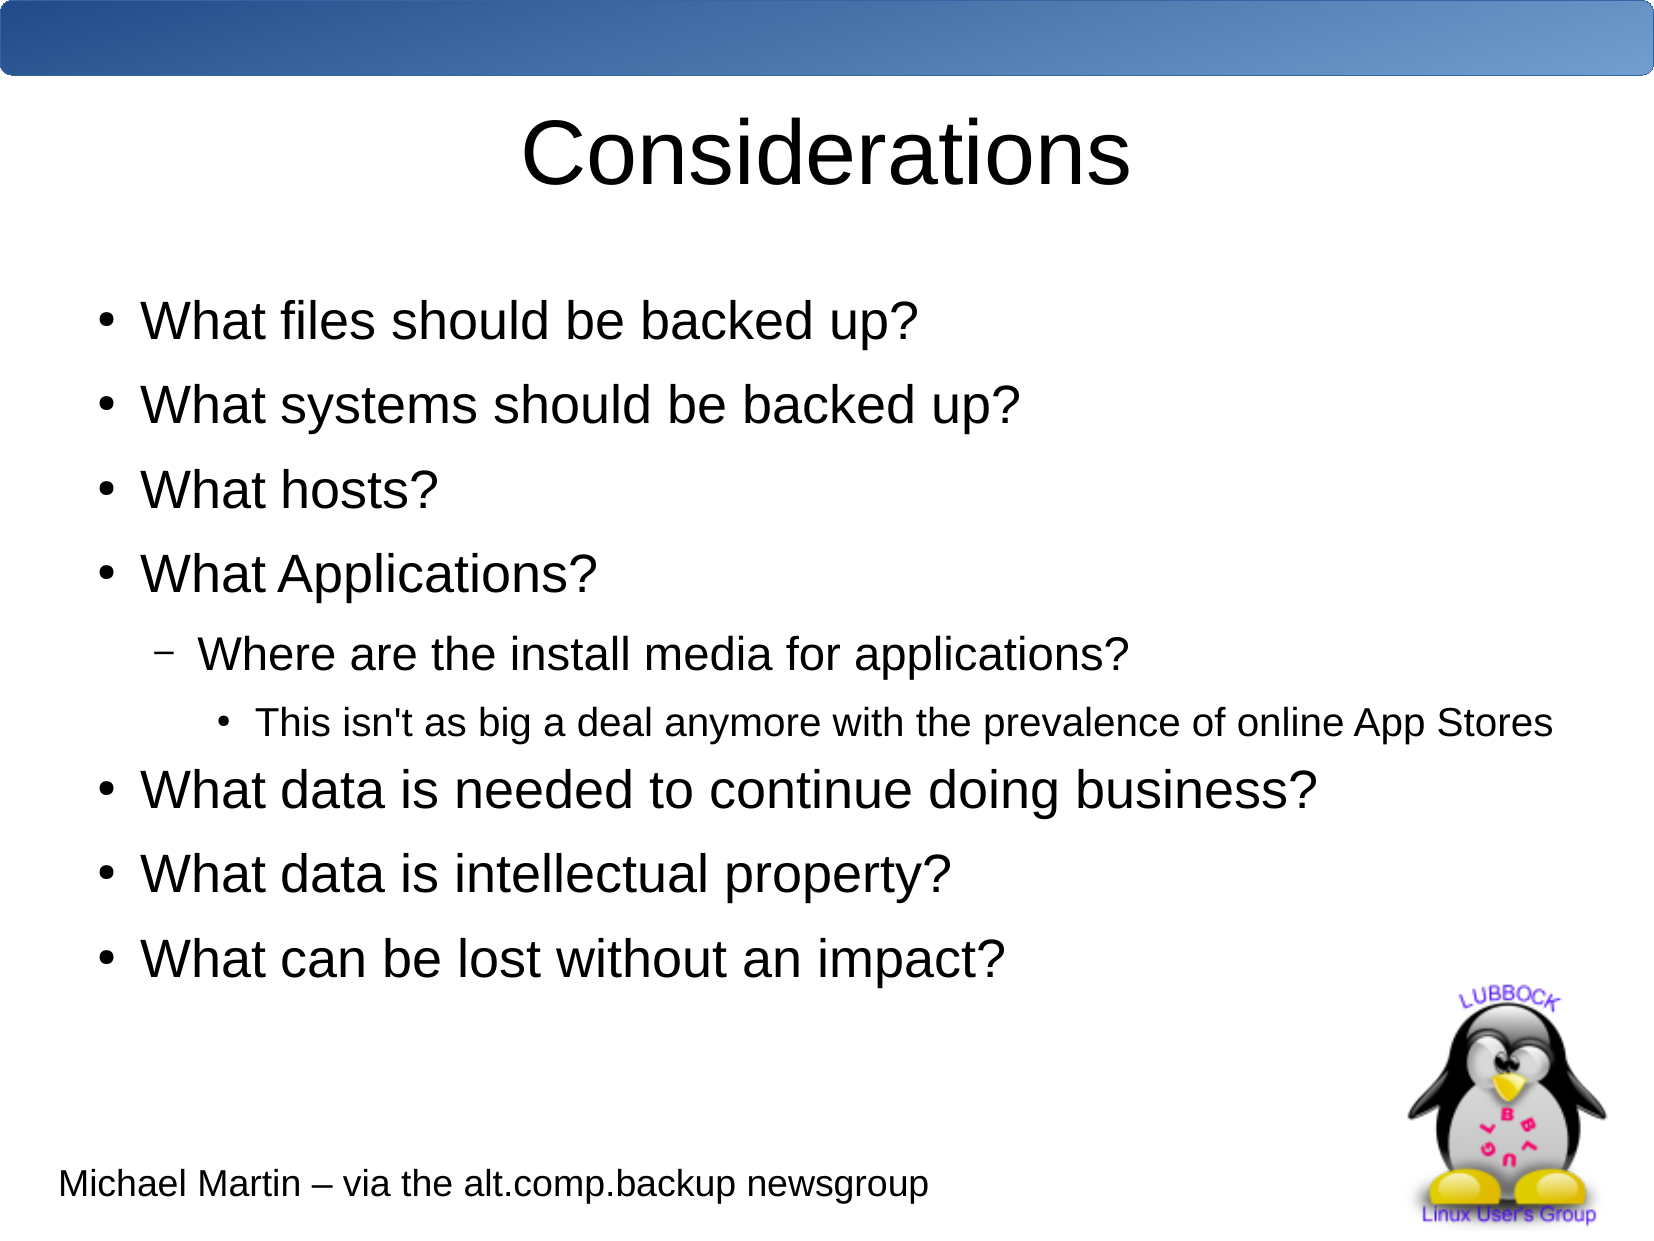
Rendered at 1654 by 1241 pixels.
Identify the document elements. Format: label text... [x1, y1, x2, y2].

list What files should be backed up? What systems should be backed up? What hosts? What Applications? Where are the install media for applications? This isn't as big a deal anymore with the prevalence of online App Stores What data is needed to continue doing business? What data is intellectual property? What can be lost without an impact? [82, 290, 1571, 1010]
picture [1380, 974, 1636, 1231]
text_box [0, 0, 1654, 76]
text_box Michael Martin – via the alt.comp.backup newsgroup [43, 1155, 1081, 1212]
title Considerations [82, 76, 1571, 257]
